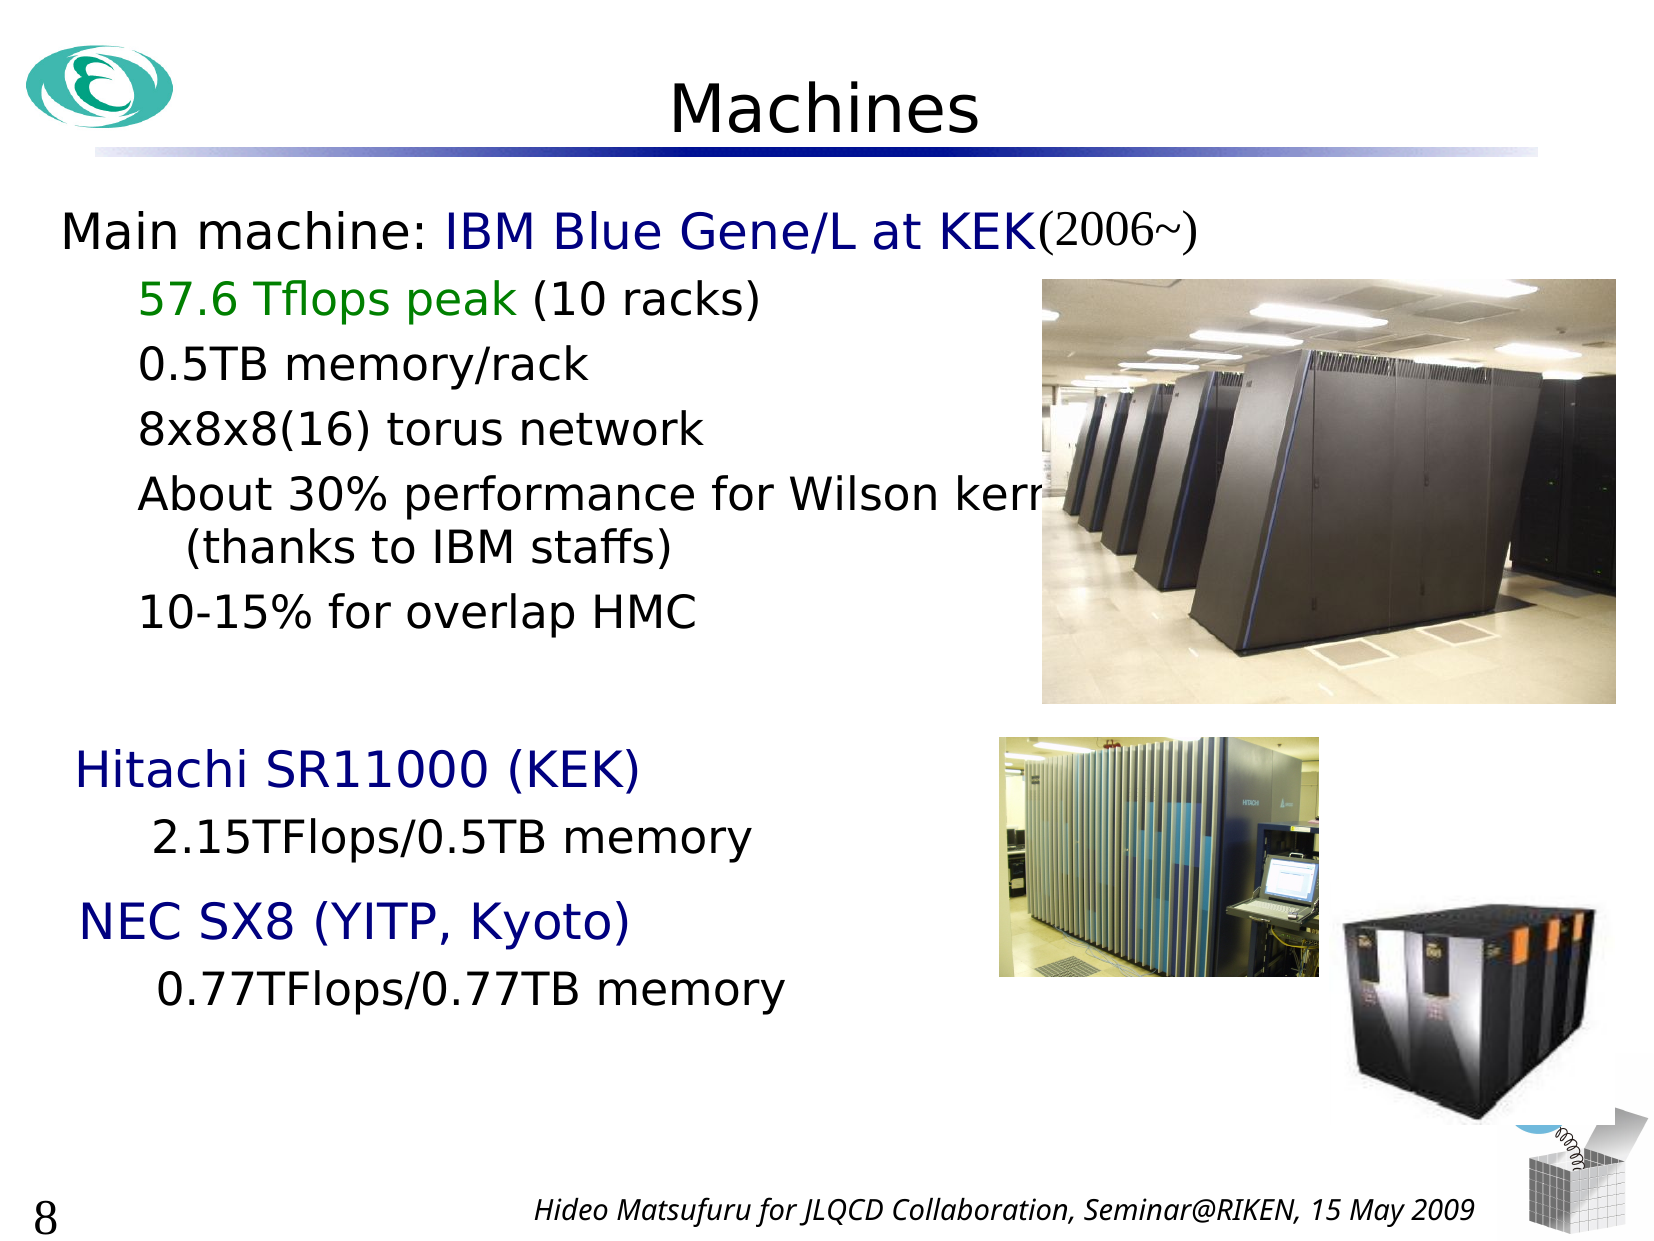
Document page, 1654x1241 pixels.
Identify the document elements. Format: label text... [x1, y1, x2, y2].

picture [95, 147, 201, 157]
list NEC SX8 (YITP, Kyoto) 0.77TFlops/0.77TB memory [61, 892, 1126, 1061]
list Hitachi SR11000 (KEK) 2.15TFlops/0.5TB memory [56, 741, 1122, 916]
picture [1450, 147, 1538, 157]
list Main machine: IBM Blue Gene/L at KEK 57.6 Tflops peak (10 racks) 0.5TB memory/rack 8x8x8(16) torus network About 30% performance for Wilson kernel (thanks to IBM staffs) 10-15% for overlap HMC [42, 202, 1108, 640]
picture [1042, 279, 1616, 704]
text_box (2006~) [1037, 200, 1199, 262]
picture [20, 37, 179, 136]
picture [999, 737, 1319, 977]
title Machines [201, 56, 1450, 163]
picture [1329, 882, 1654, 1241]
